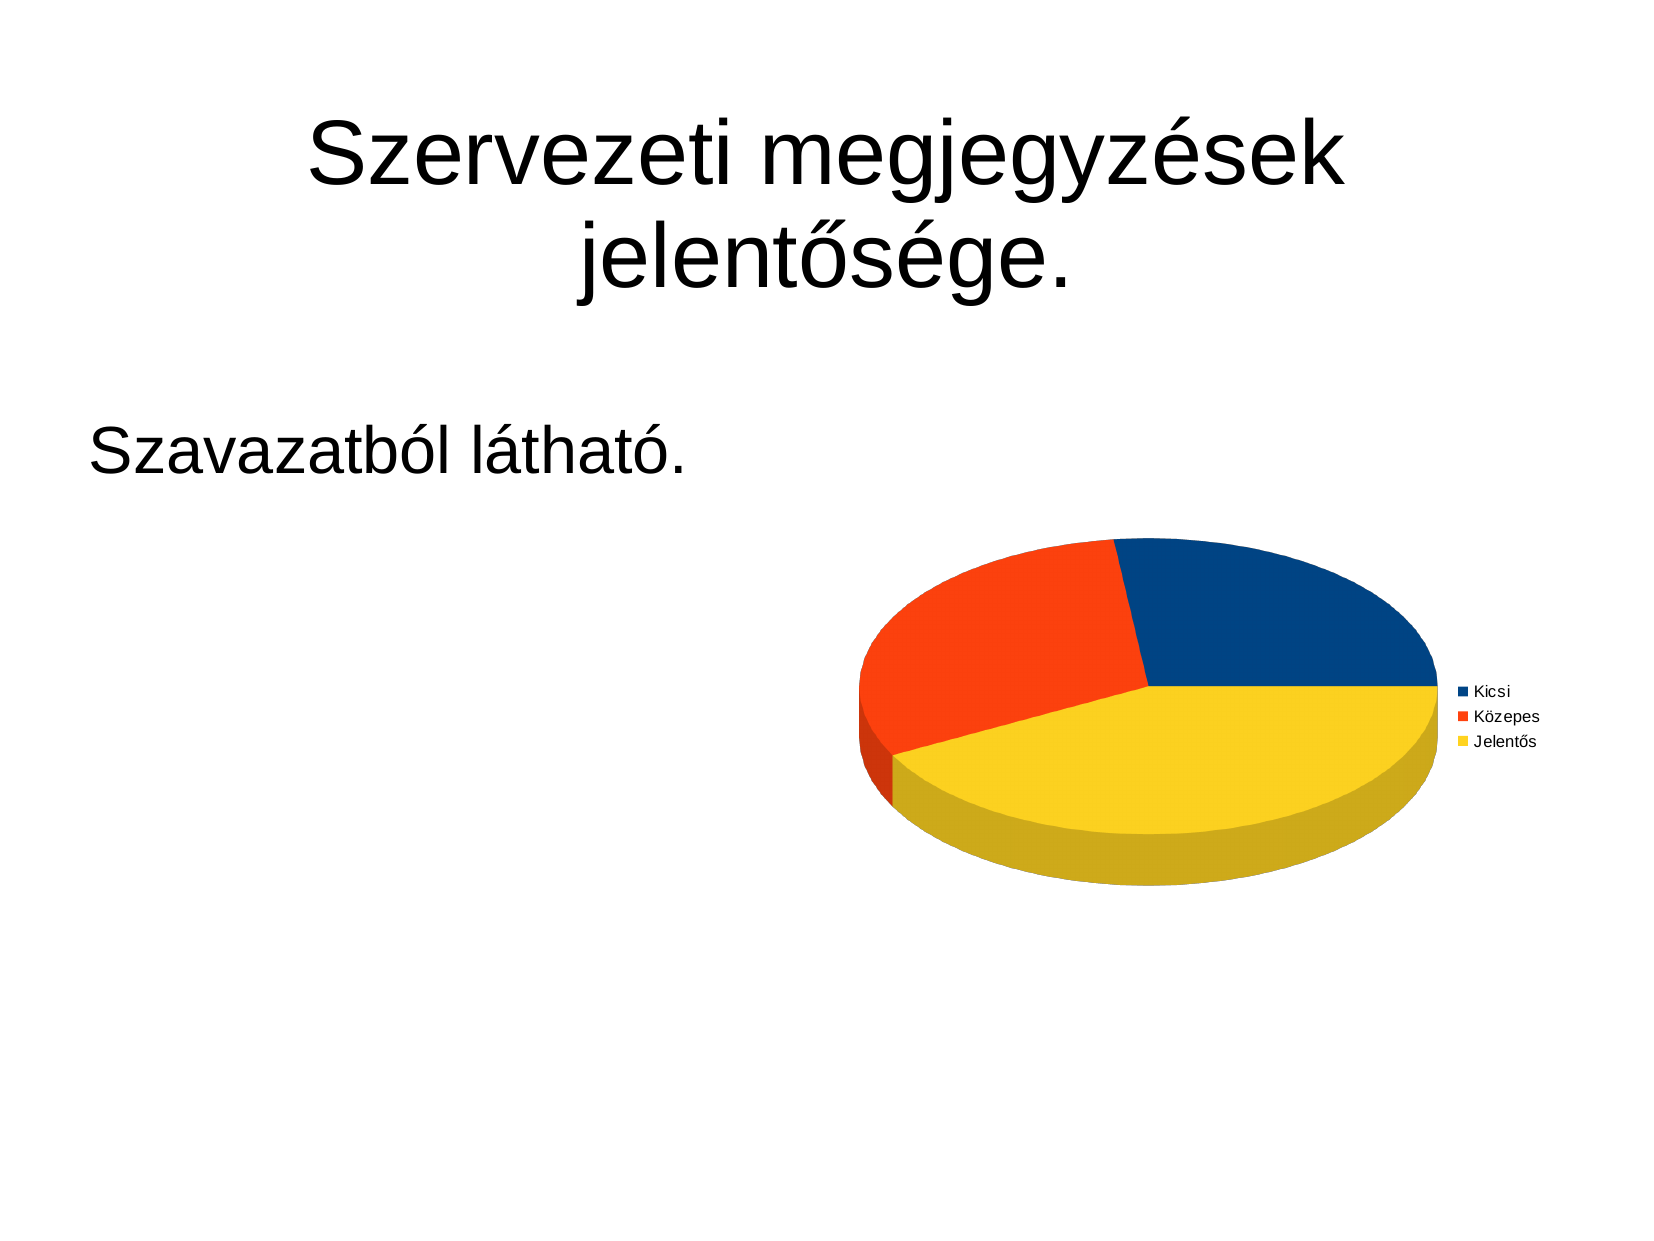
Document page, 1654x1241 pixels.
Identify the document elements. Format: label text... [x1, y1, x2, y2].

list Szavazatból látható. [71, 413, 798, 1218]
chart [844, 329, 1573, 1110]
title Szervezeti megjegyzések jelentősége. [82, 0, 1571, 307]
